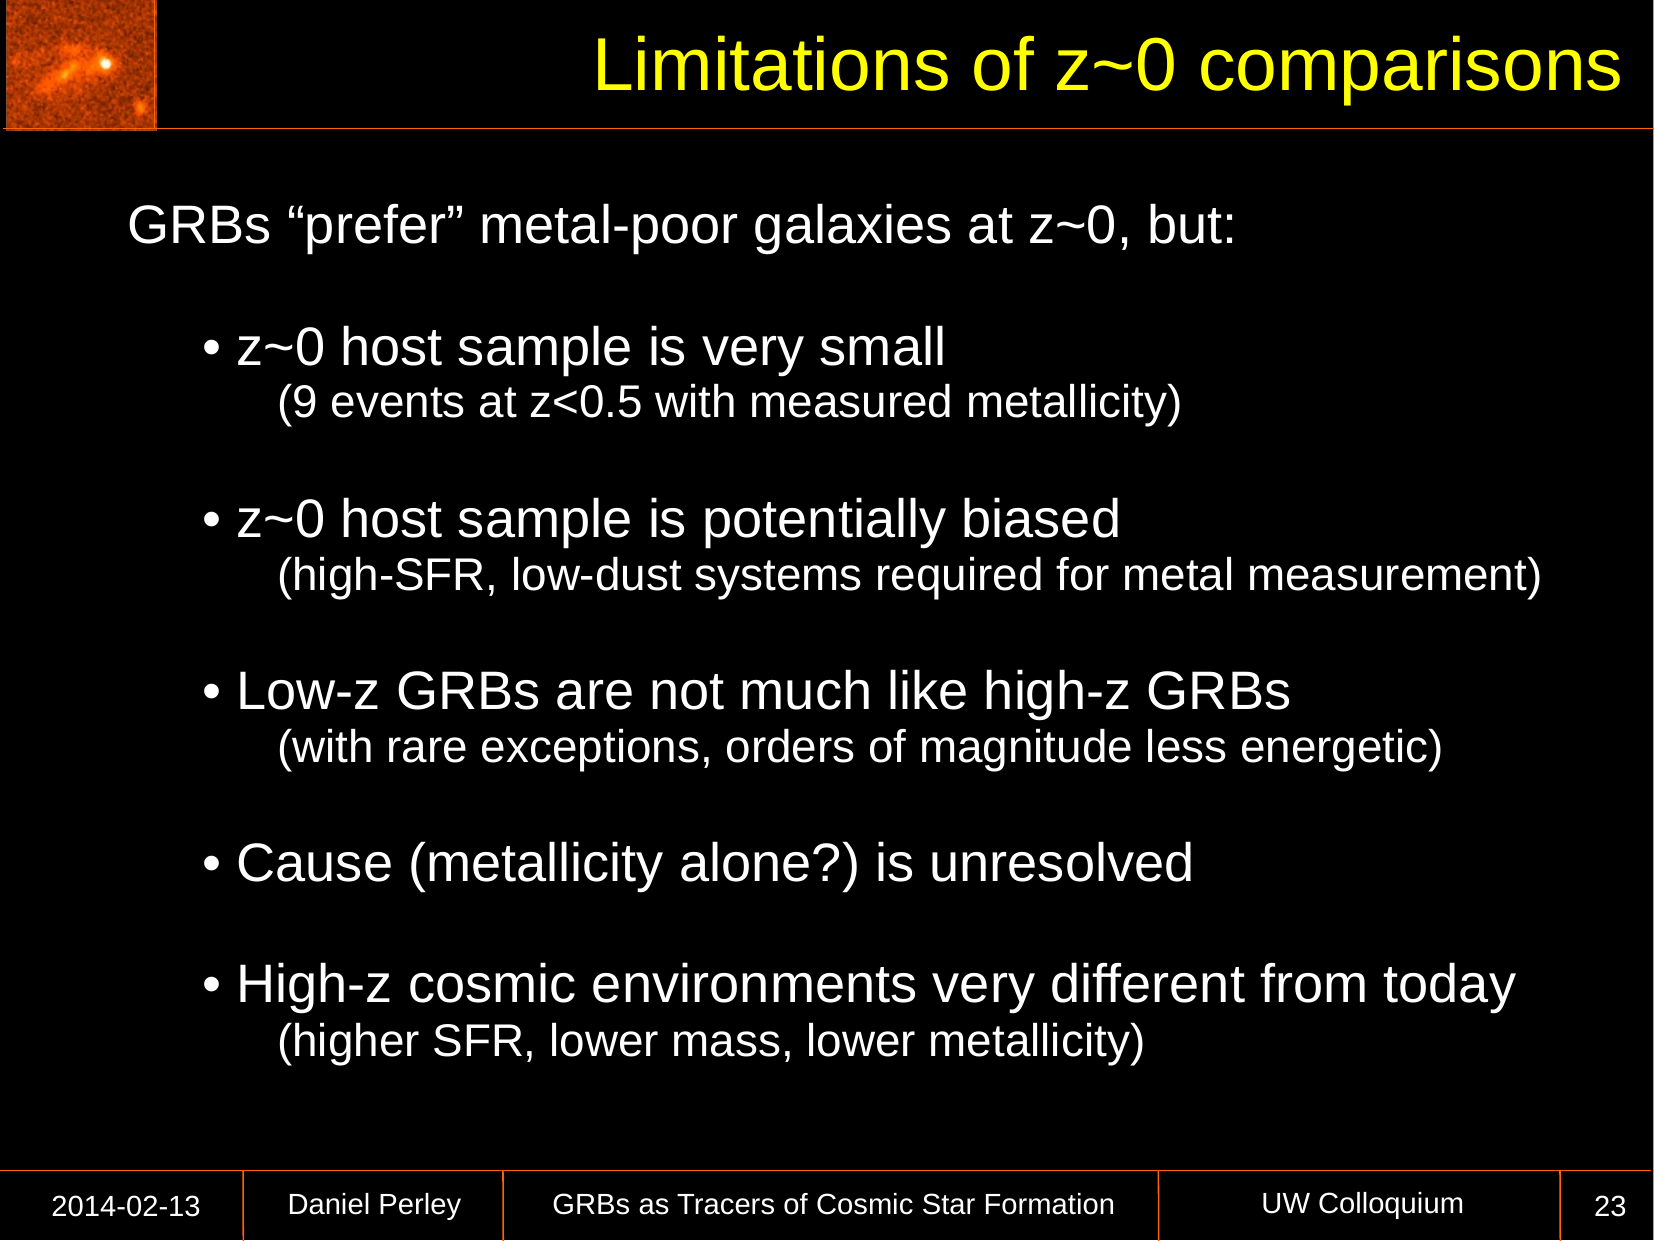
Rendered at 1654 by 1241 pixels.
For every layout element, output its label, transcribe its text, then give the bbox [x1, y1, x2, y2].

picture [7, 0, 154, 128]
text_box GRBs “prefer” metal-poor galaxies at z~0, but: • z~0 host sample is very small (9 events at z<0.5 with measured metallicity) • z~0 host sample is potentially biased (high-SFR, low-dust systems required for metal measurement) • Low-z GRBs are not much like high-z GRBs (with rare exceptions, orders of magnitude less energetic) • Cause (metallicity alone?) is unresolved • High-z cosmic environments very different from today (higher SFR, lower mass, lower metallicity) [112, 187, 1613, 1134]
title Limitations of z~0 comparisons [187, 21, 1624, 108]
